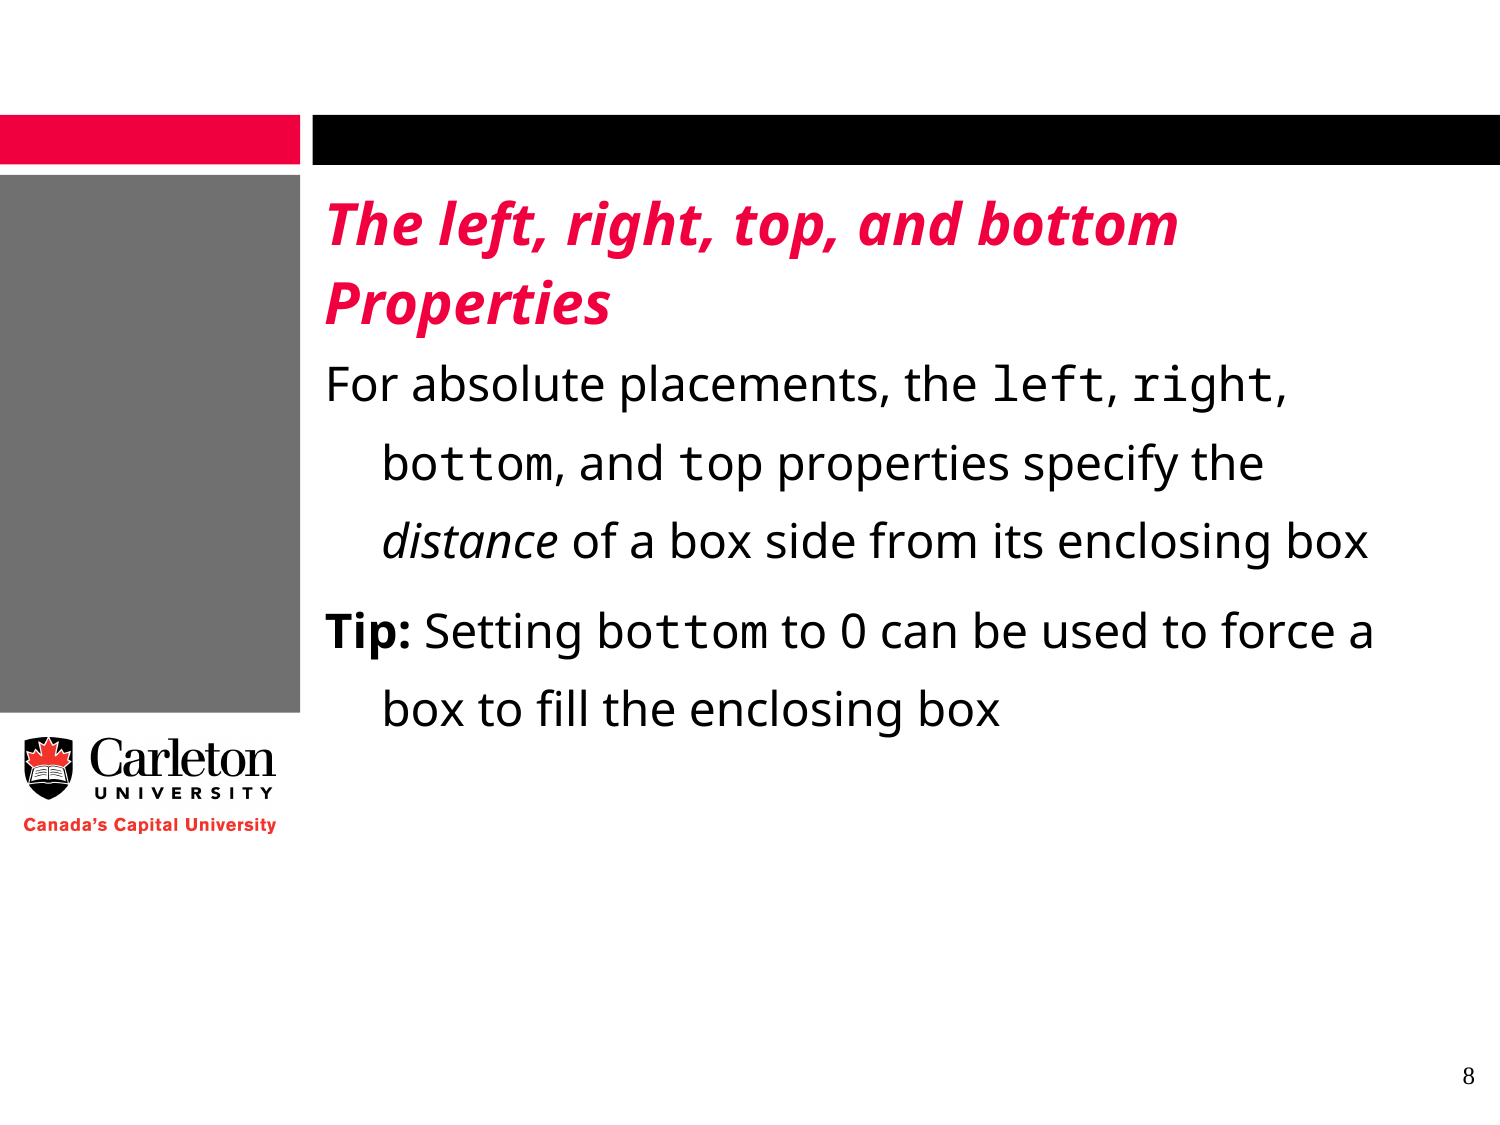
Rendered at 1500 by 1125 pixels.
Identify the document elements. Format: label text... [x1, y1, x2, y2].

title The left, right, top, and bottom Properties [324, 190, 1450, 335]
list For absolute placements, the left, right, bottom, and top properties specify the distance of a box side from its enclosing box Tip: Setting bottom to 0 can be used to force a box to fill the enclosing box [324, 337, 1450, 1036]
picture [24, 737, 276, 834]
